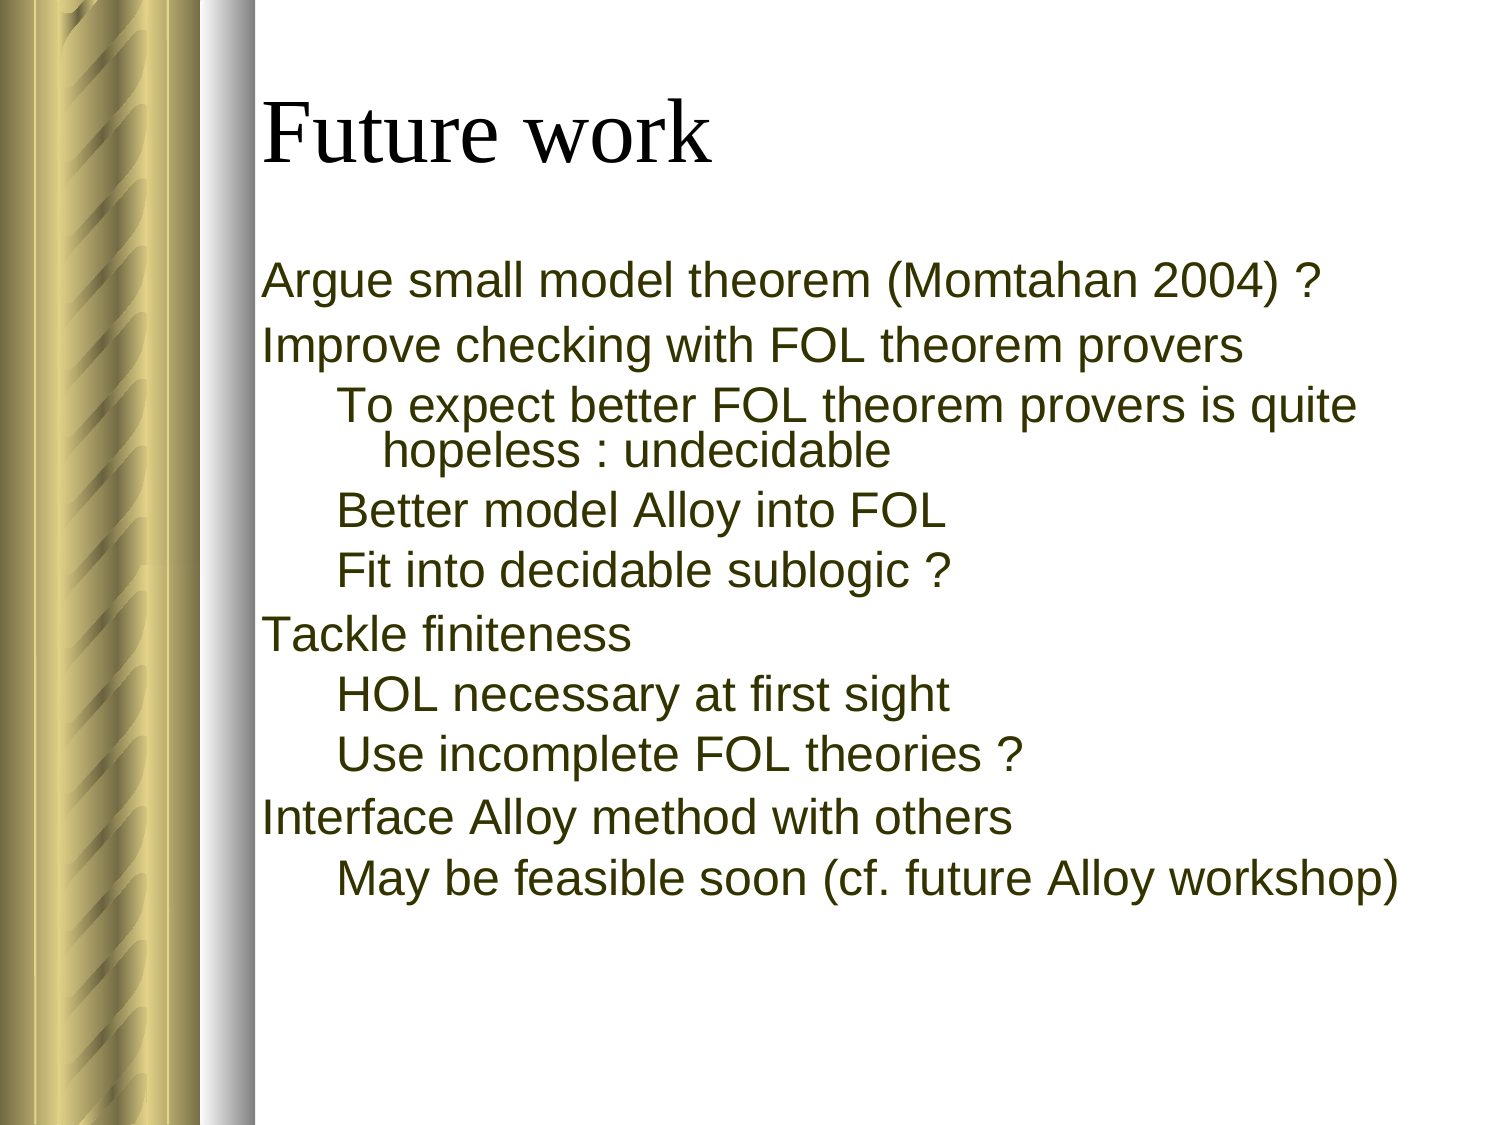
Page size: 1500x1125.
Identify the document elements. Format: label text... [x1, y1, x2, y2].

list Argue small model theorem (Momtahan 2004) ? Improve checking with FOL theorem provers To expect better FOL theorem provers is quite hopeless : undecidable Better model Alloy into FOL Fit into decidable sublogic ? Tackle finiteness HOL necessary at first sight Use incomplete FOL theories ? Interface Alloy method with others May be feasible soon (cf. future Alloy workshop) [246, 249, 1476, 1092]
title Future work [246, 37, 1476, 225]
